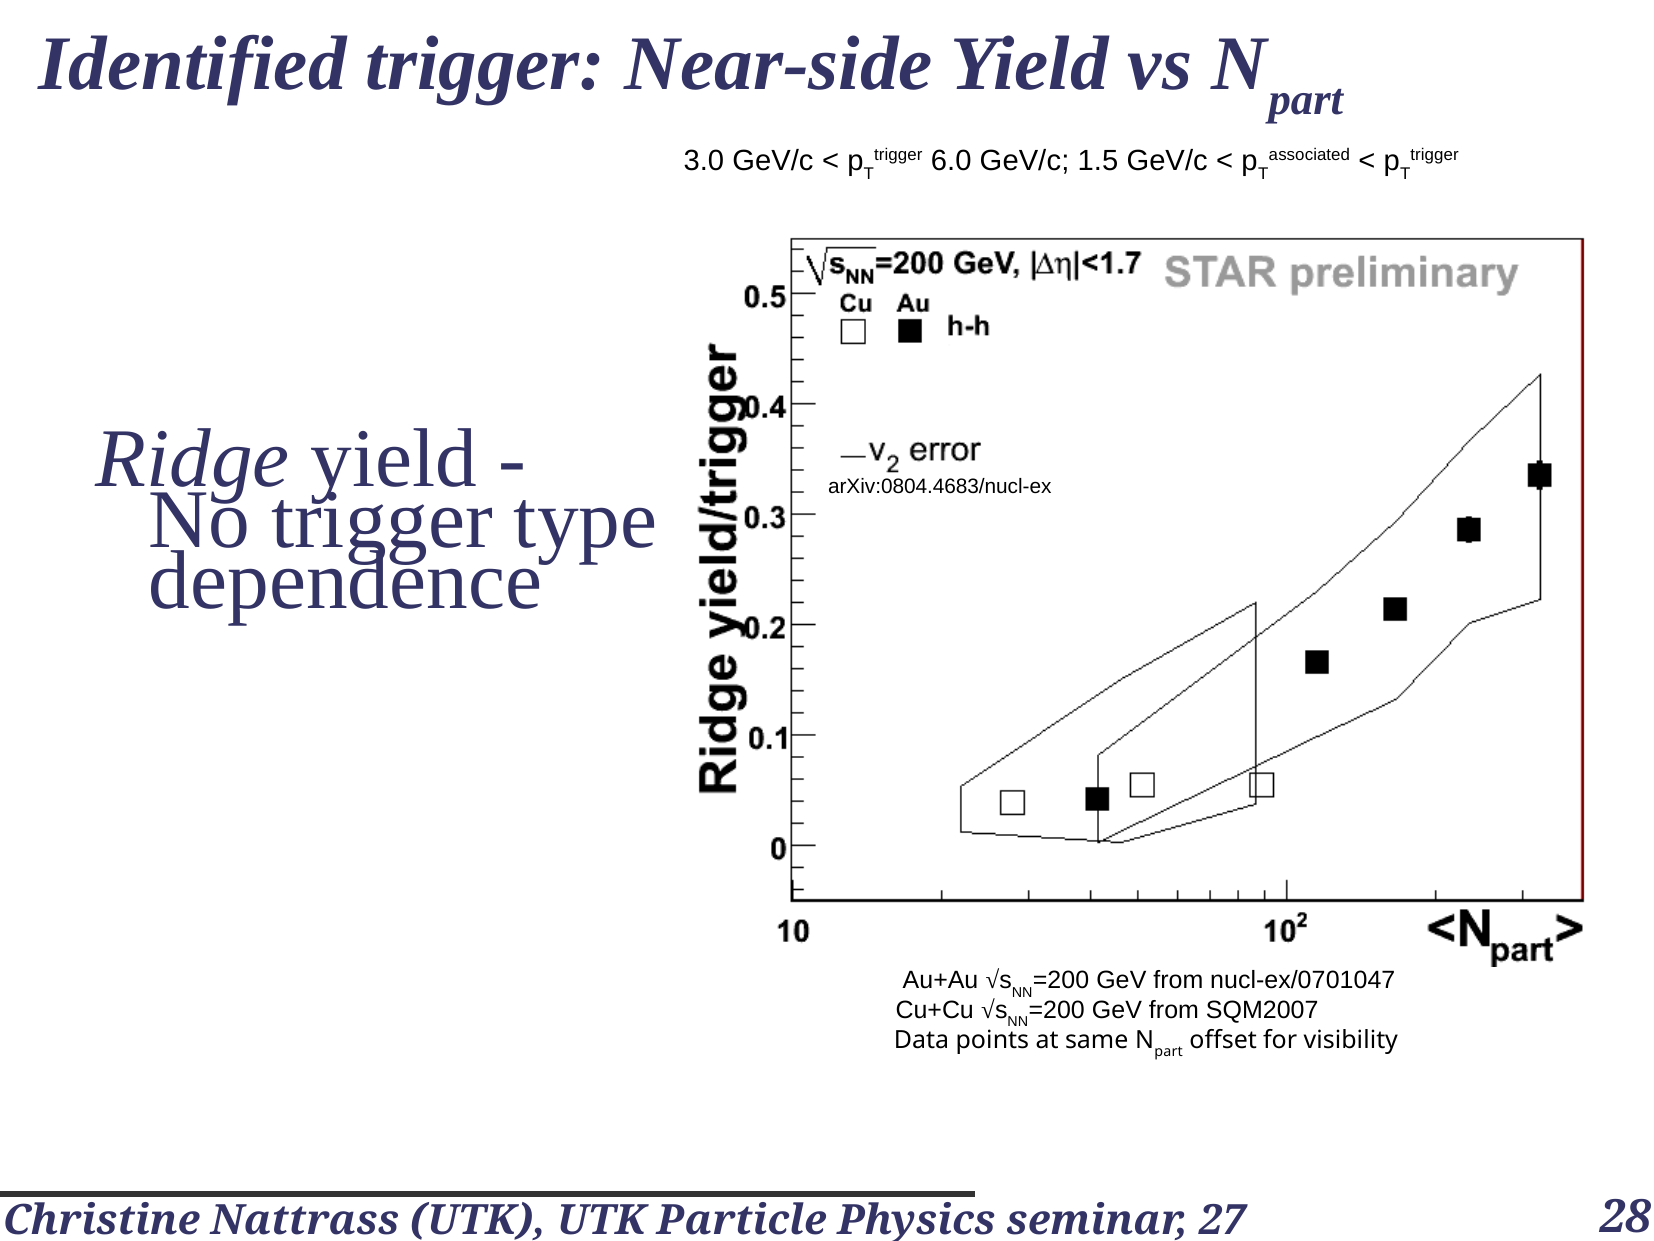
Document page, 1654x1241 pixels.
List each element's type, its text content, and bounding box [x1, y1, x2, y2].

text_box arXiv:0804.4683/nucl-ex [813, 469, 1067, 508]
text_box Au+Au √sNN=200 GeV from nucl-ex/0701047 Cu+Cu √sNN=200 GeV from SQM2007 [880, 958, 1601, 1018]
text_box [668, 196, 1648, 993]
picture [692, 231, 1593, 968]
title Identified trigger: Near-side Yield vs Npart [0, 0, 1524, 151]
text_box Data points at same Npart offset for visibility [879, 1014, 1477, 1070]
text_box 3.0 GeV/c < pTtrigger 6.0 GeV/c; 1.5 GeV/c < pTassociated < pTtrigger [668, 136, 1654, 196]
list Ridge yield - No trigger type dependence [77, 438, 676, 750]
